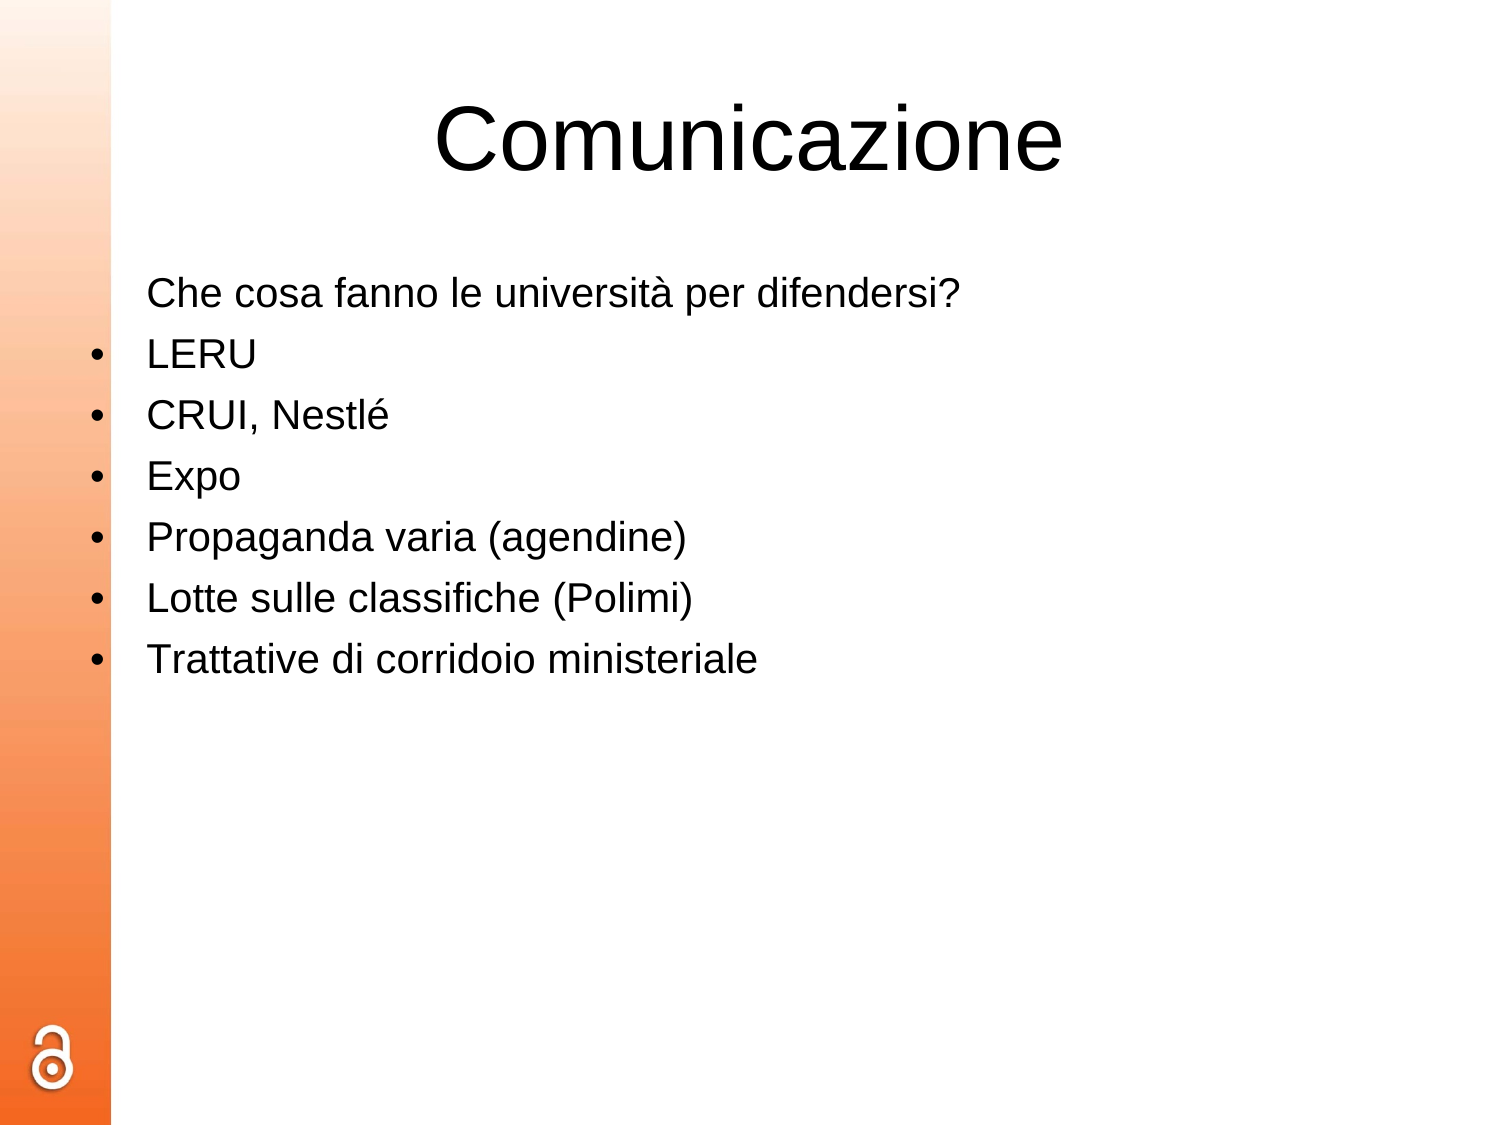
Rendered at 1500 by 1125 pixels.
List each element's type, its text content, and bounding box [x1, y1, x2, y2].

list Che cosa fanno le università per difendersi? LERU CRUI, Nestlé Expo Propaganda varia (agendine) Lotte sulle classifiche (Polimi) Trattative di corridoio ministeriale [75, 262, 1426, 1005]
picture [0, 0, 1500, 1125]
title Comunicazione [75, 45, 1426, 233]
